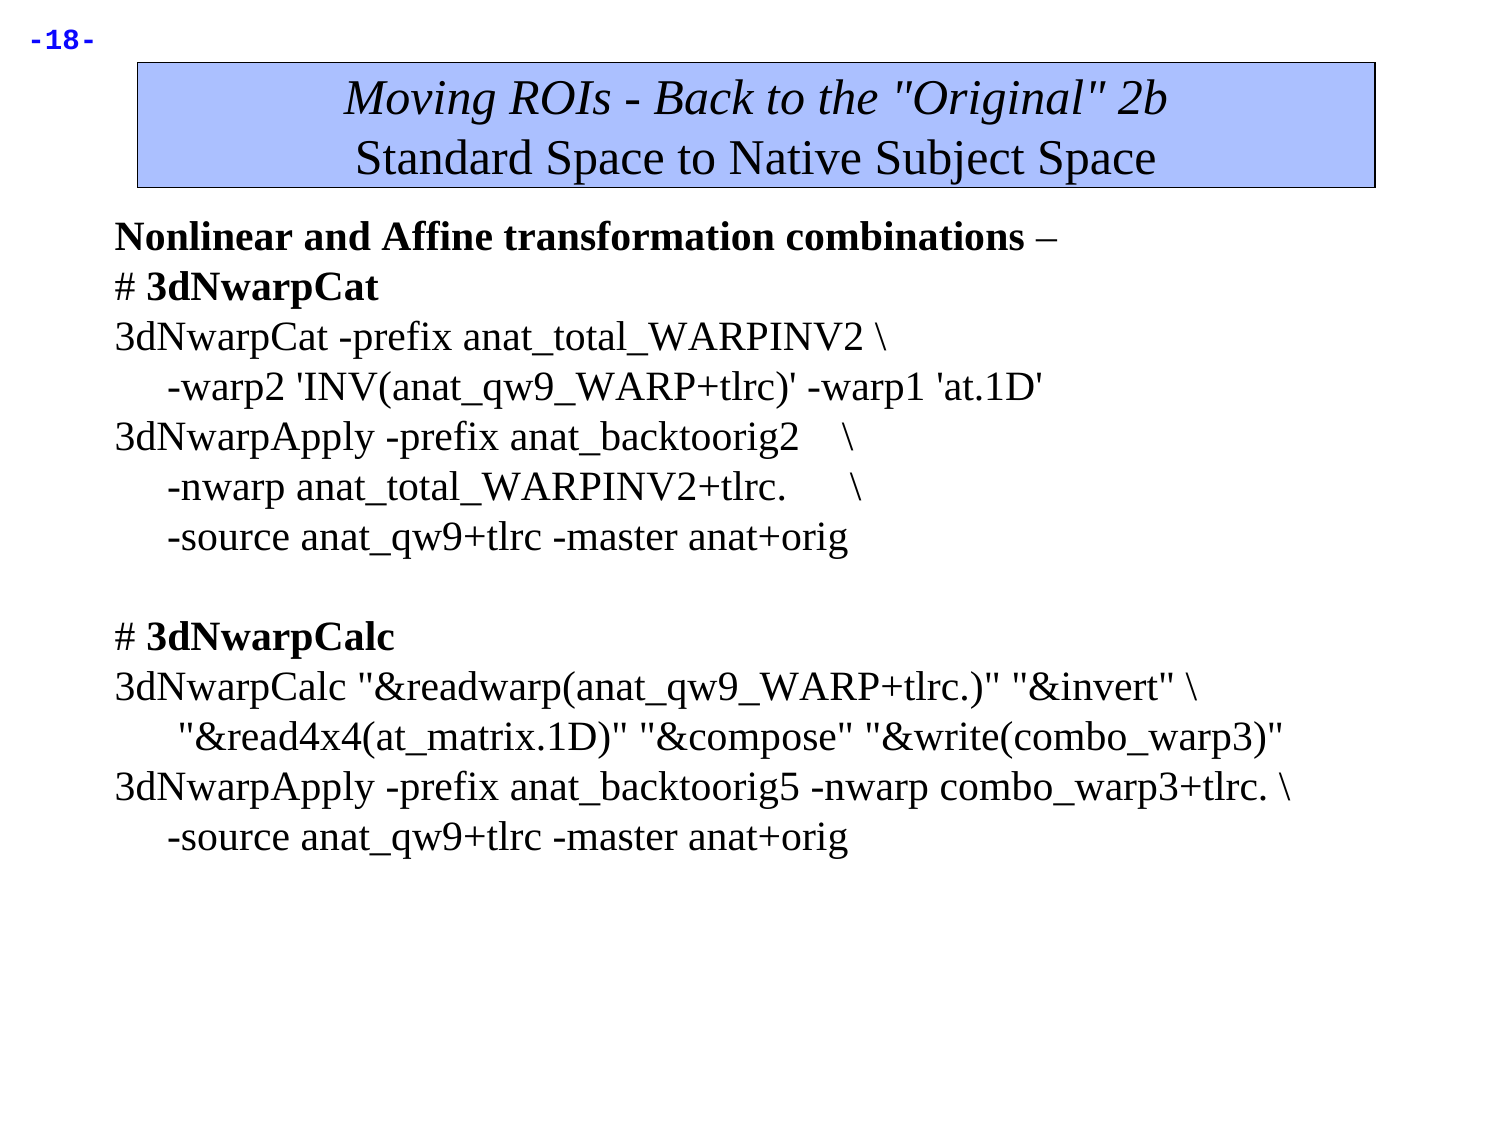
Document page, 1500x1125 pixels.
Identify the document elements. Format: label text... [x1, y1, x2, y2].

text_box Nonlinear and Affine transformation combinations – # 3dNwarpCat 3dNwarpCat -prefix anat_total_WARPINV2 \ -warp2 'INV(anat_qw9_WARP+tlrc)' -warp1 'at.1D' 3dNwarpApply -prefix anat_backtoorig2 \ -nwarp anat_total_WARPINV2+tlrc. \ -source anat_qw9+tlrc -master anat+orig # 3dNwarpCalc 3dNwarpCalc "&readwarp(anat_qw9_WARP+tlrc.)" "&invert" \ "&read4x4(at_matrix.1D)" "&compose" "&write(combo_warp3)" 3dNwarpApply -prefix anat_backtoorig5 -nwarp combo_warp3+tlrc. \ -source anat_qw9+tlrc -master anat+orig [99, 200, 1438, 917]
title Moving ROIs - Back to the "Original" 2b Standard Space to Native Subject Space [137, 62, 1375, 188]
